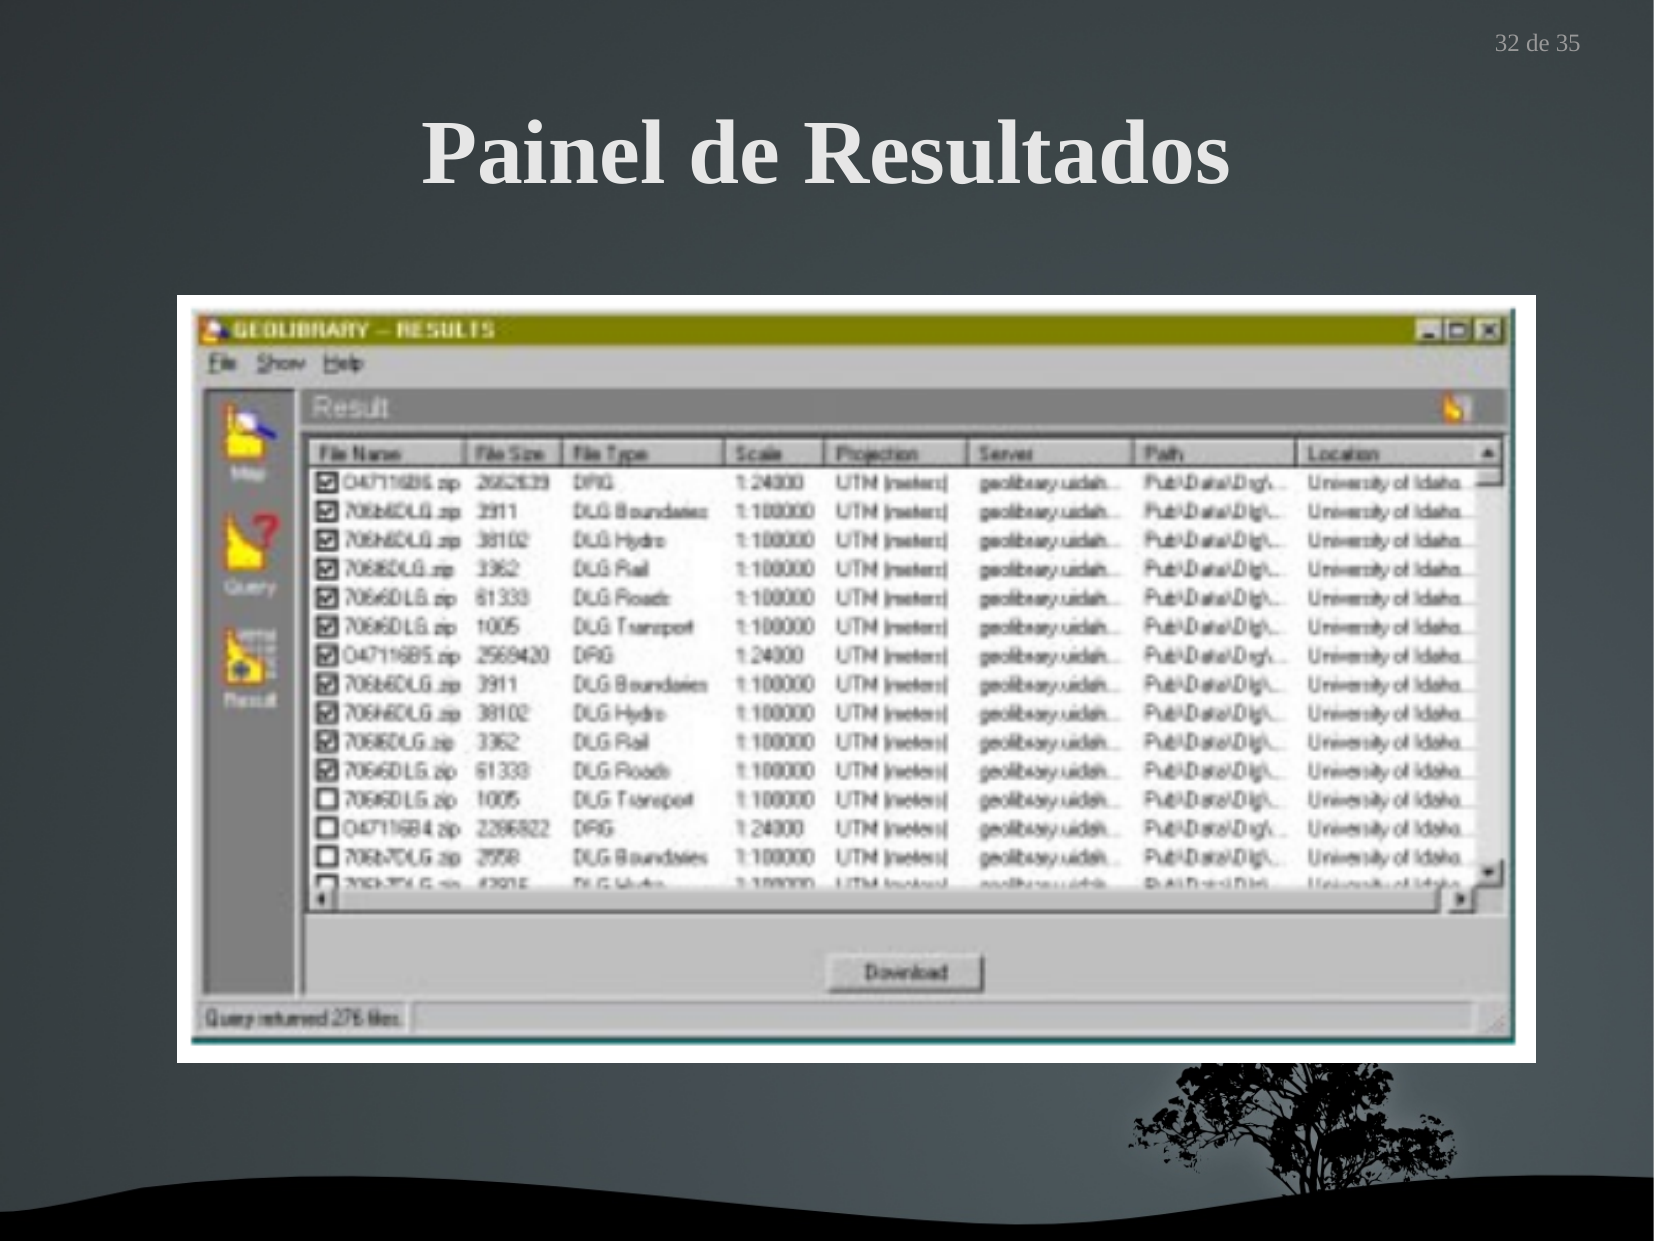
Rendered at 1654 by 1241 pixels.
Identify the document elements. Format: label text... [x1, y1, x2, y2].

title Painel de Resultados [82, 56, 1571, 250]
picture [0, 0, 1654, 1241]
